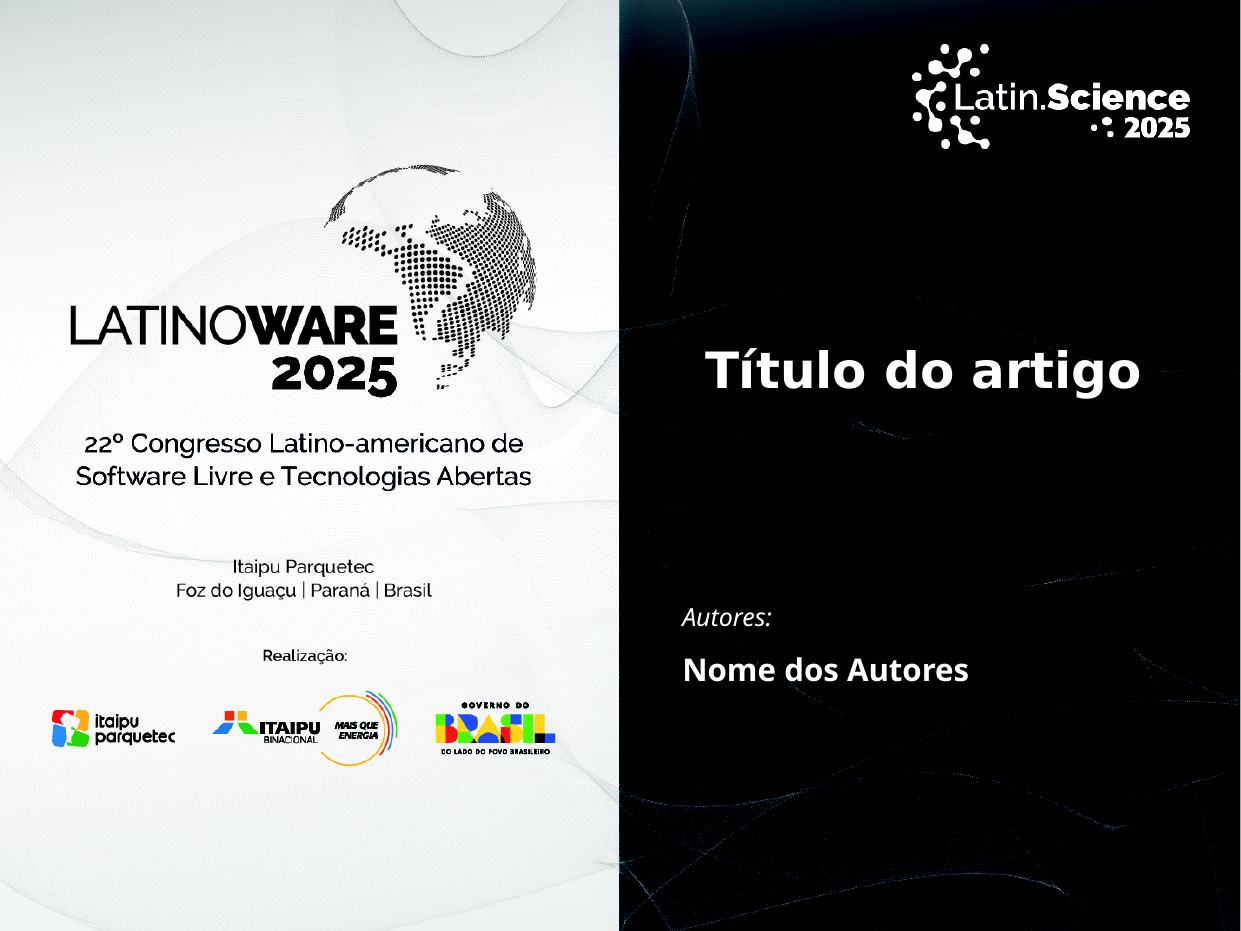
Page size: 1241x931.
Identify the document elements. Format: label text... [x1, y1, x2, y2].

picture [0, 0, 1241, 931]
text_box Nome dos Autores [671, 644, 1183, 732]
text_box Título do artigo [655, 333, 1192, 546]
text_box Autores: [671, 595, 1183, 644]
